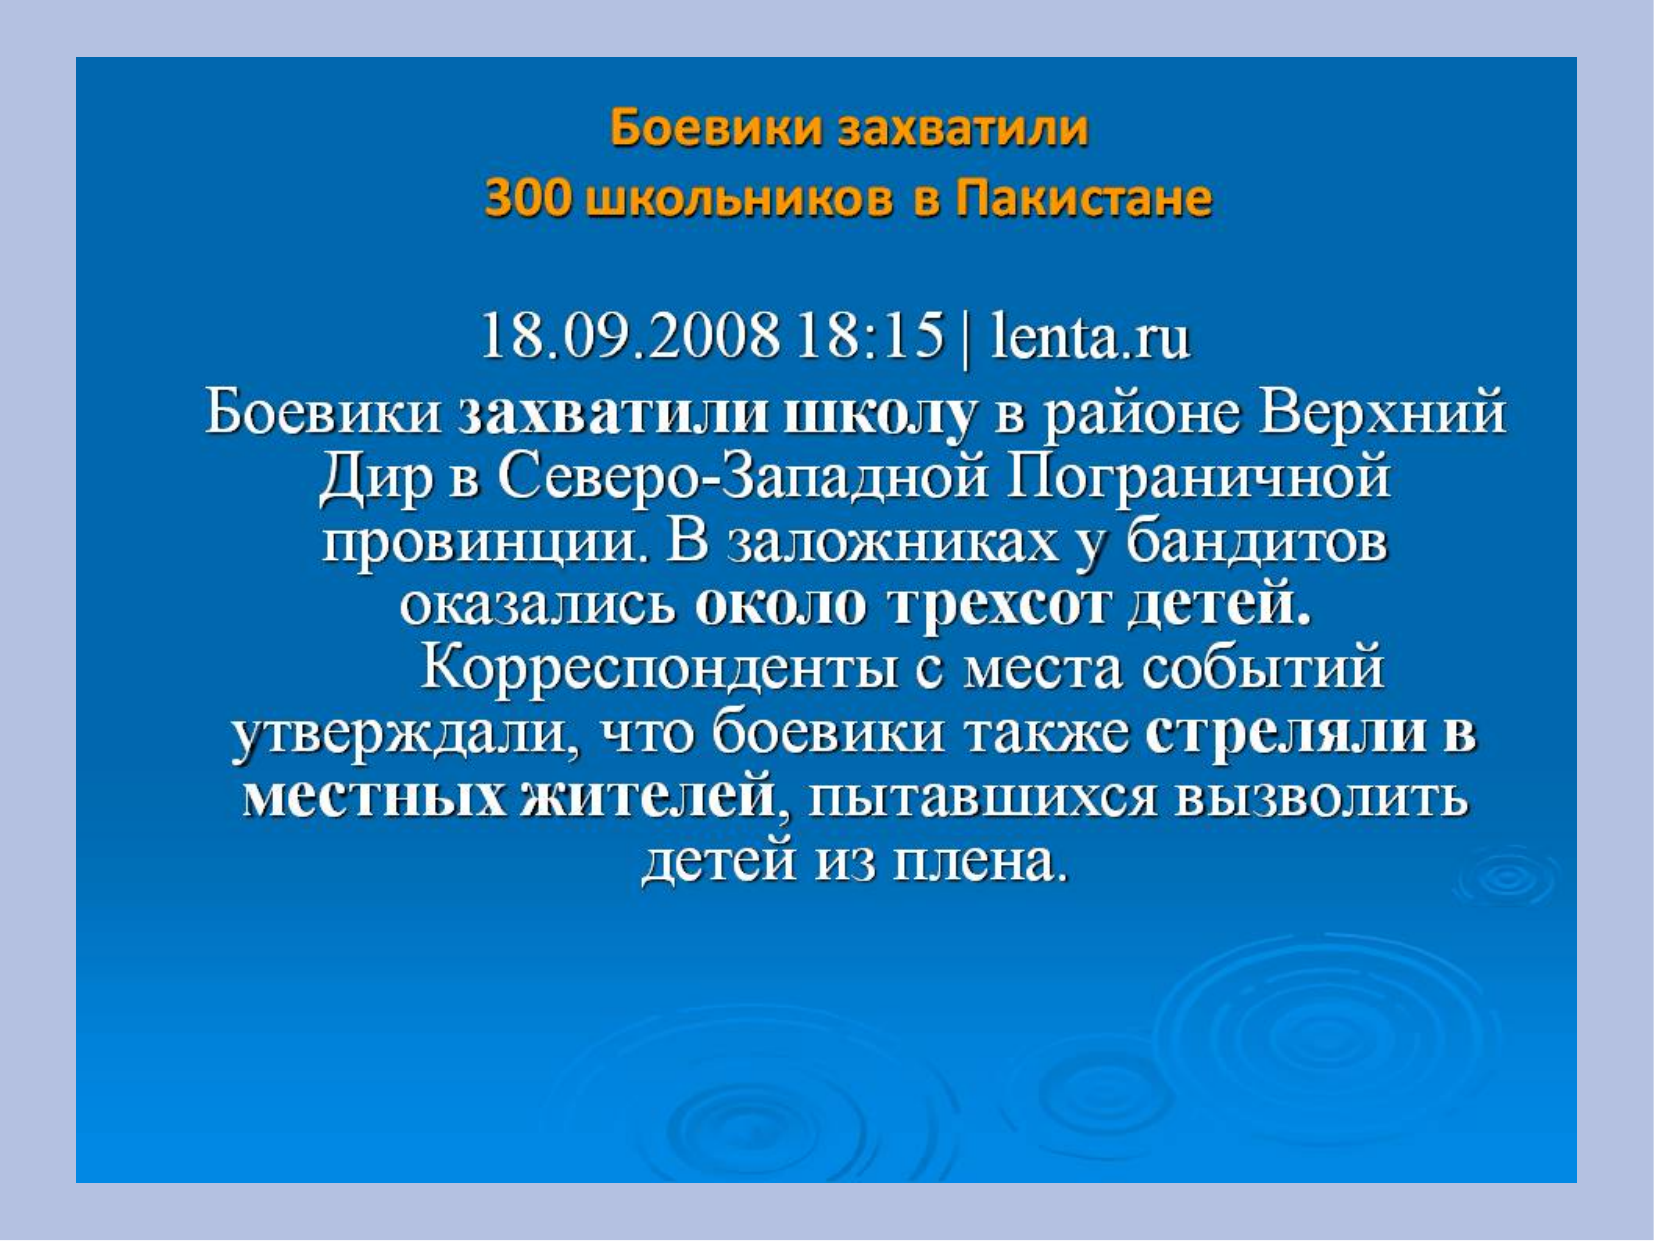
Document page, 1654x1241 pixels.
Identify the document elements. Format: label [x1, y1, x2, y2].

picture [76, 57, 1577, 1183]
